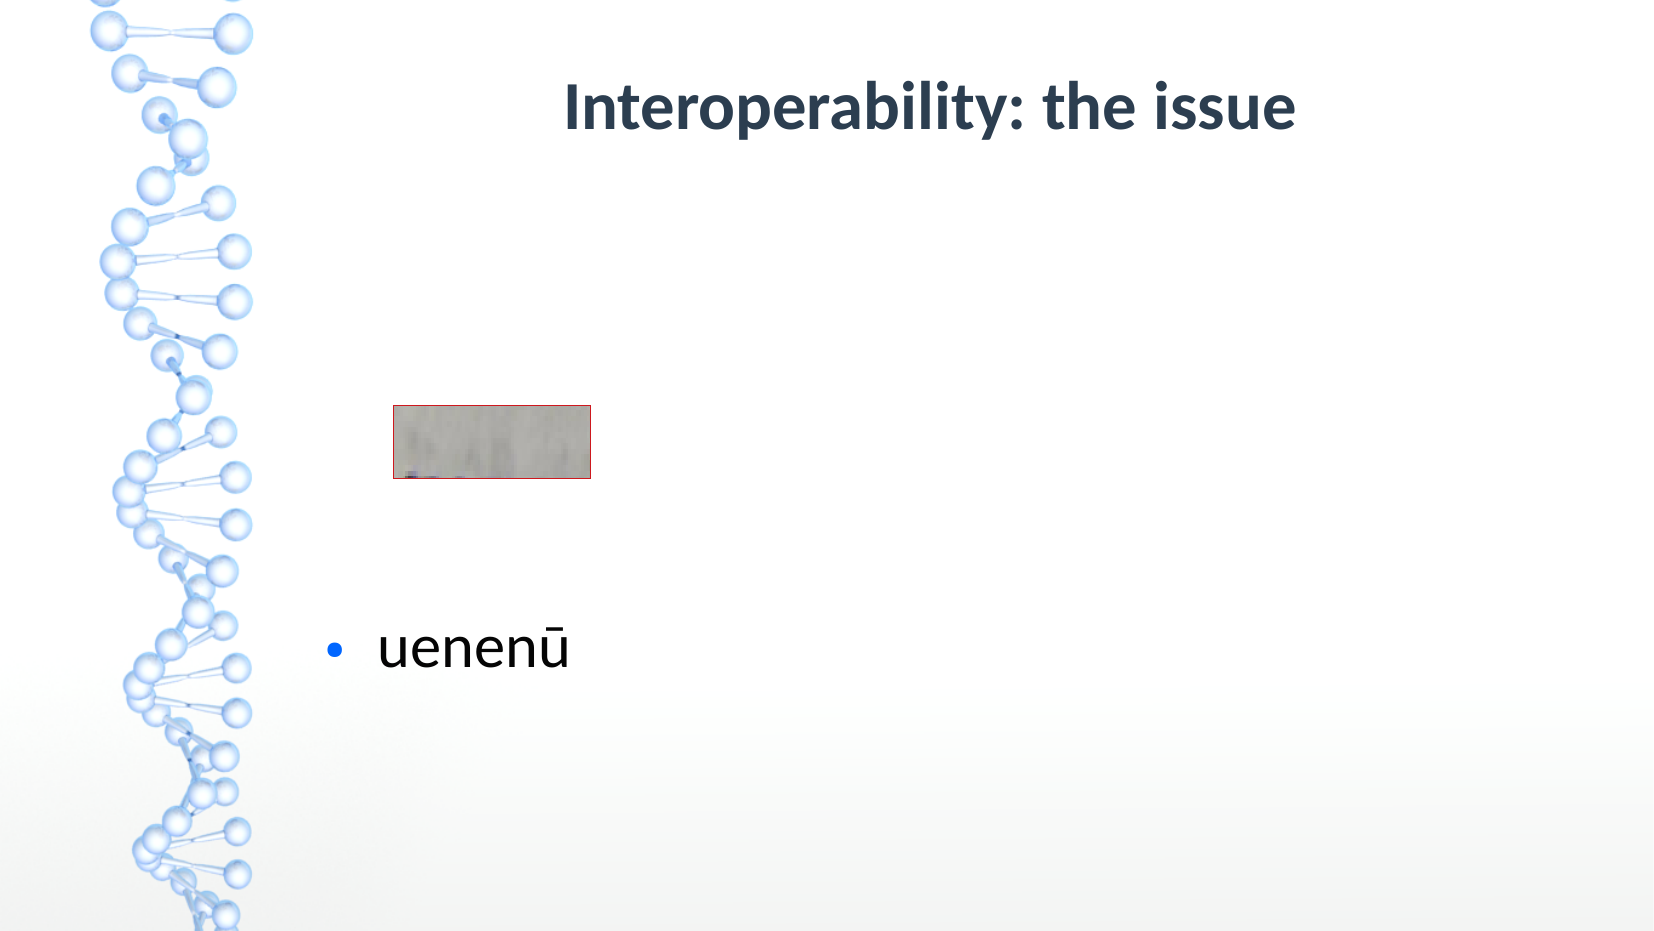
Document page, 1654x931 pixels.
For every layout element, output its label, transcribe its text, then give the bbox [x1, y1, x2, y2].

picture [0, 0, 1654, 931]
title Interoperability: the issue [265, 35, 1595, 189]
list uenenū [307, 620, 626, 703]
